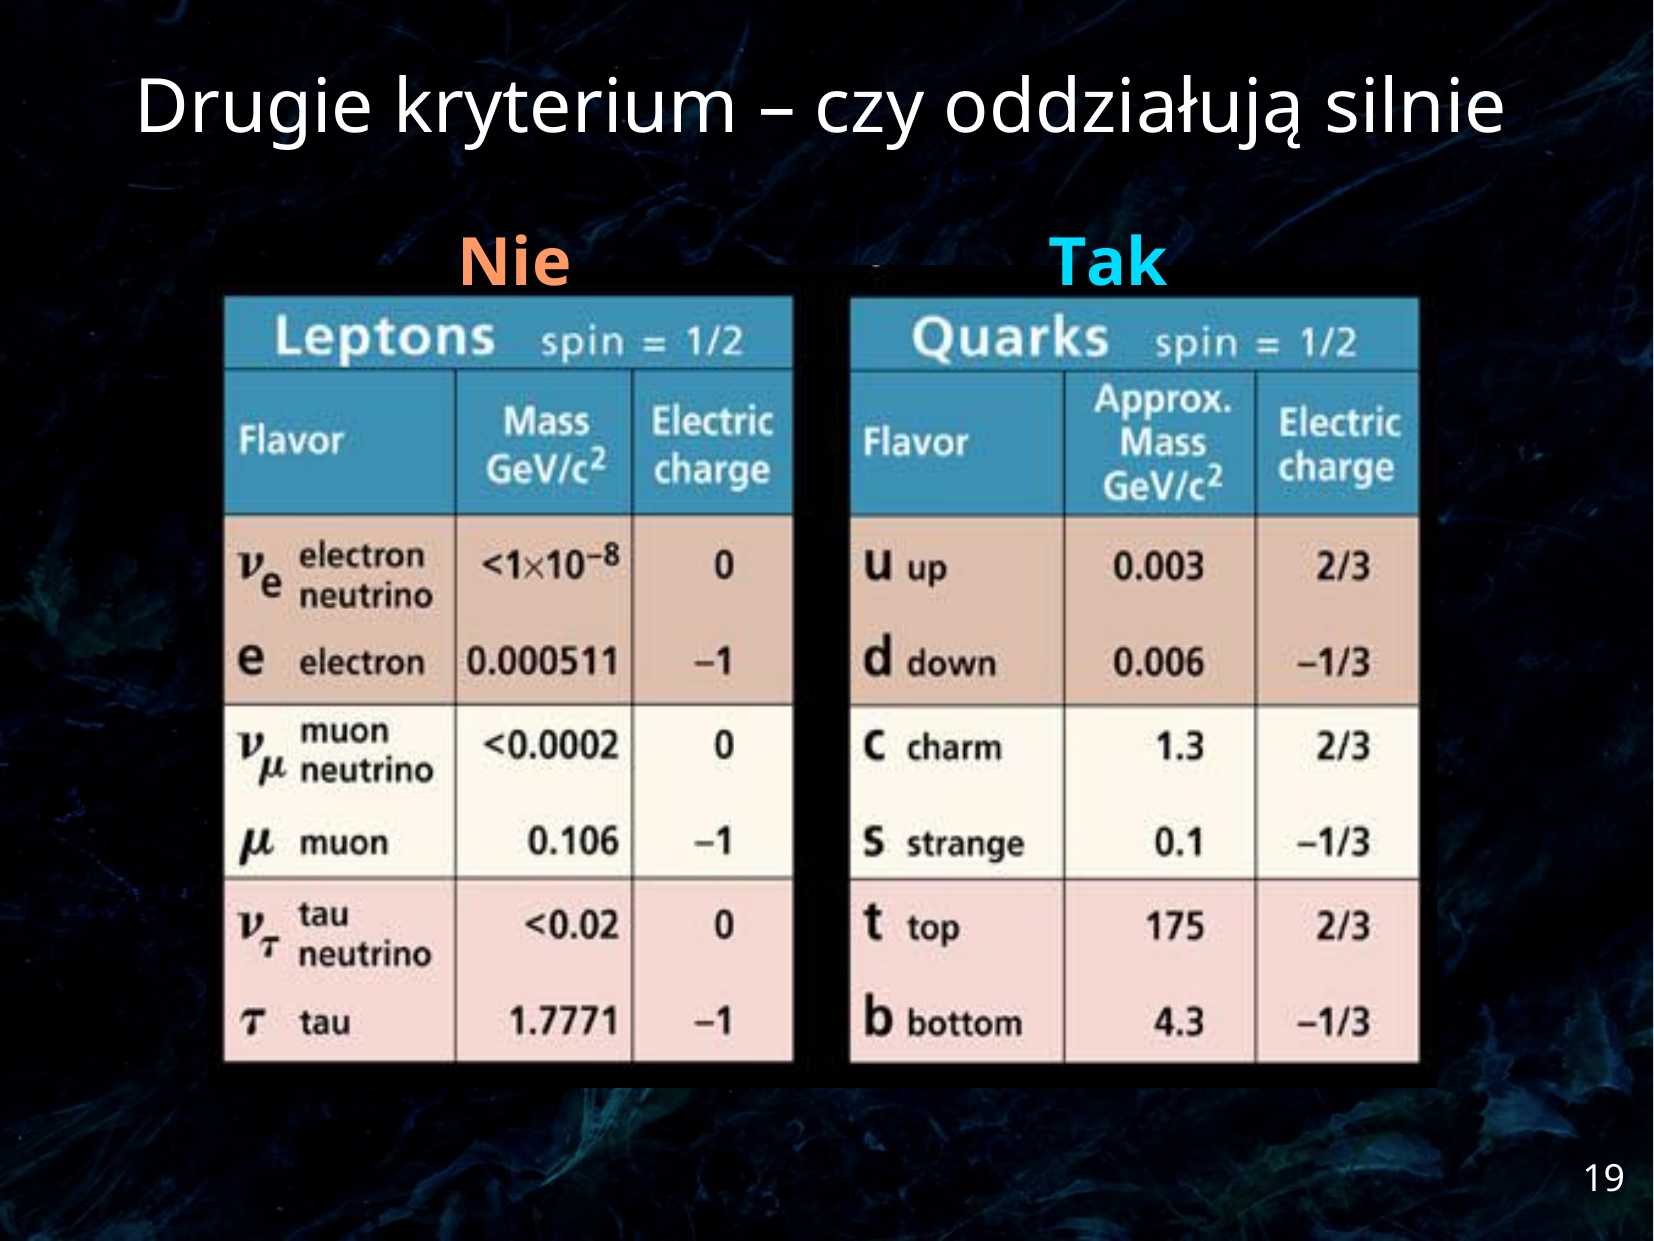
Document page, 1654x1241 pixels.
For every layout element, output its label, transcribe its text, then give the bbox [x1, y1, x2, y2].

title Drugie kryterium – czy oddziałują silnie [77, 29, 1565, 178]
text_box Nie [442, 206, 583, 315]
picture [0, 0, 1654, 1241]
text_box Tak [1033, 206, 1183, 315]
